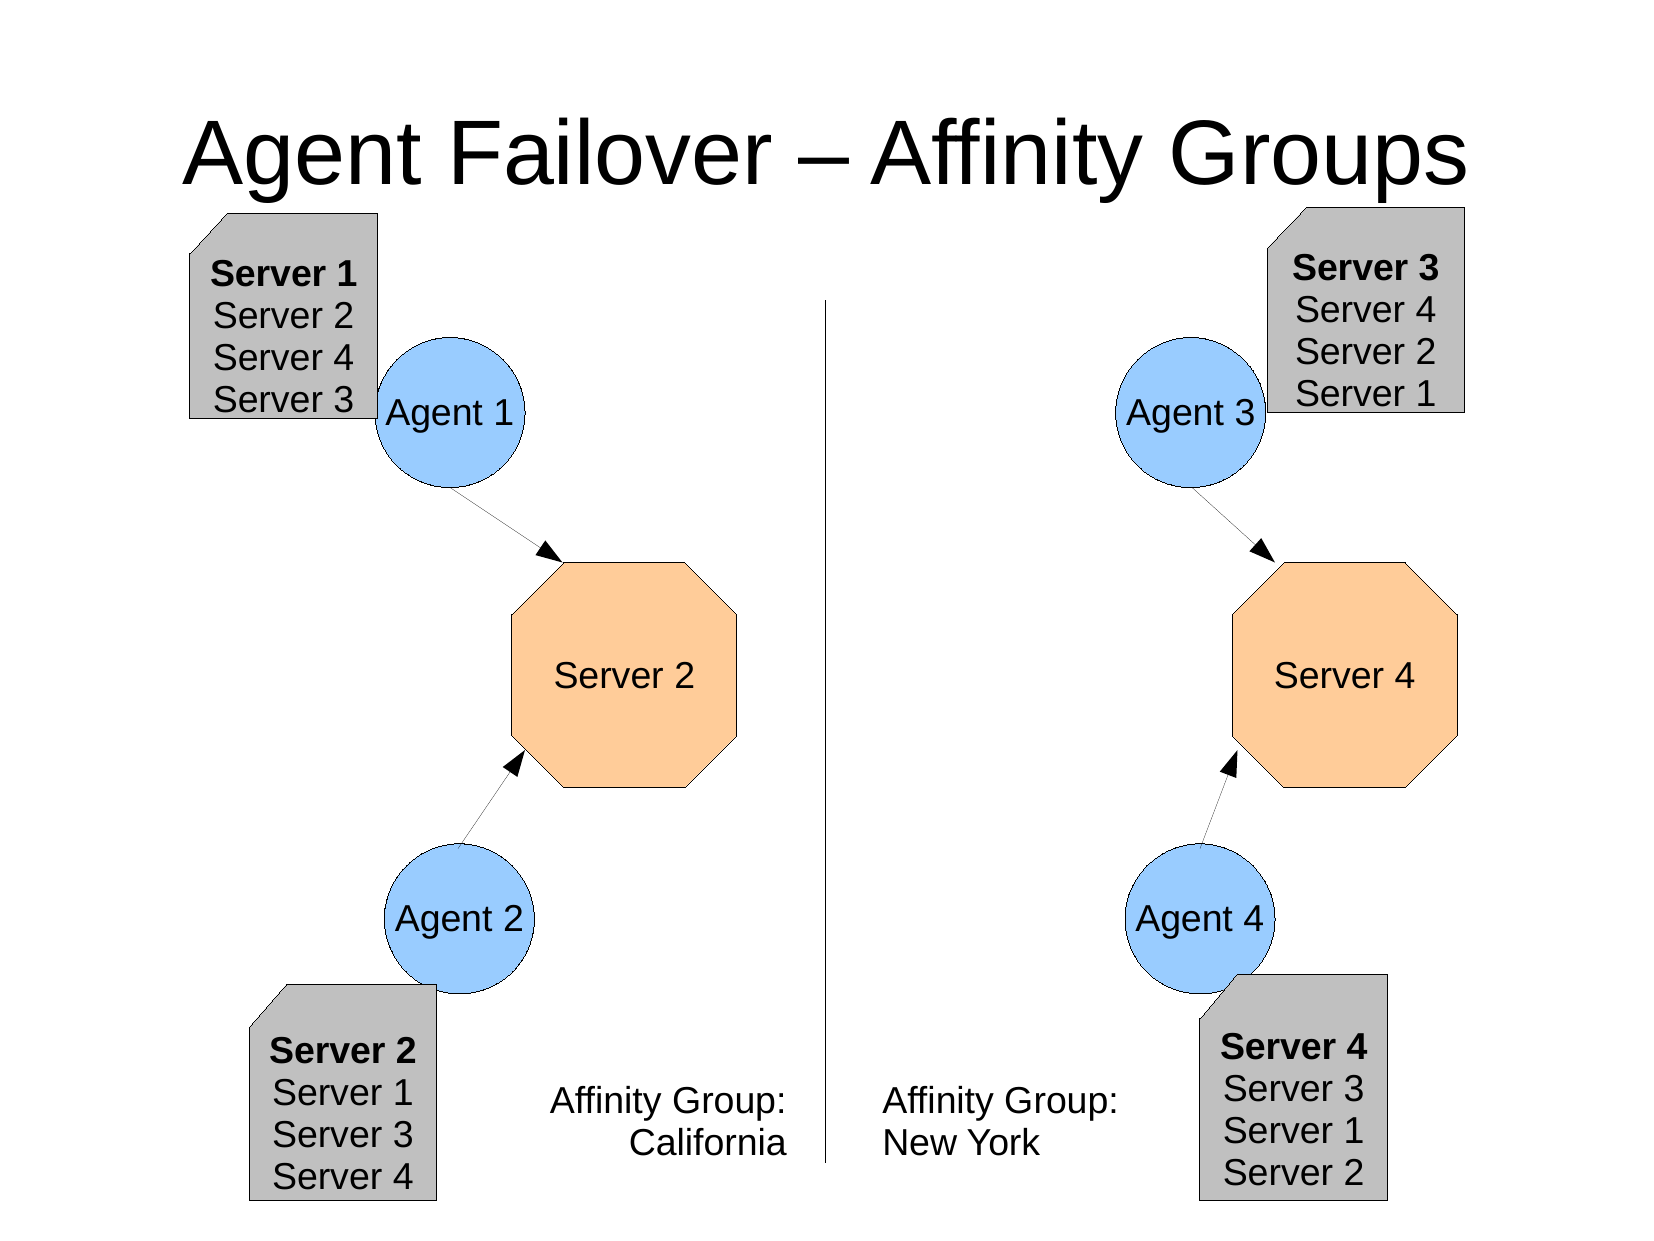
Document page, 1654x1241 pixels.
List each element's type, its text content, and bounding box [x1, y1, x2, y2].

text_box Server 2 Server 1 Server 3 Server 4 [249, 984, 437, 1201]
title Agent Failover – Affinity Groups [82, 56, 1571, 250]
text_box Server 3 Server 4 Server 2 Server 1 [1267, 207, 1465, 413]
text_box Server 4 [1232, 562, 1458, 788]
text_box Server 1 Server 2 Server 4 Server 3 [189, 213, 378, 419]
text_box Affinity Group: California [501, 1071, 802, 1176]
text_box Agent 1 [375, 337, 526, 488]
text_box Affinity Group: New York [867, 1071, 1168, 1176]
text_box Server 2 [511, 562, 737, 788]
text_box Agent 2 [384, 843, 535, 994]
text_box Server 4 Server 3 Server 1 Server 2 [1199, 974, 1388, 1201]
text_box Agent 4 [1125, 843, 1276, 994]
text_box Agent 3 [1115, 337, 1266, 488]
